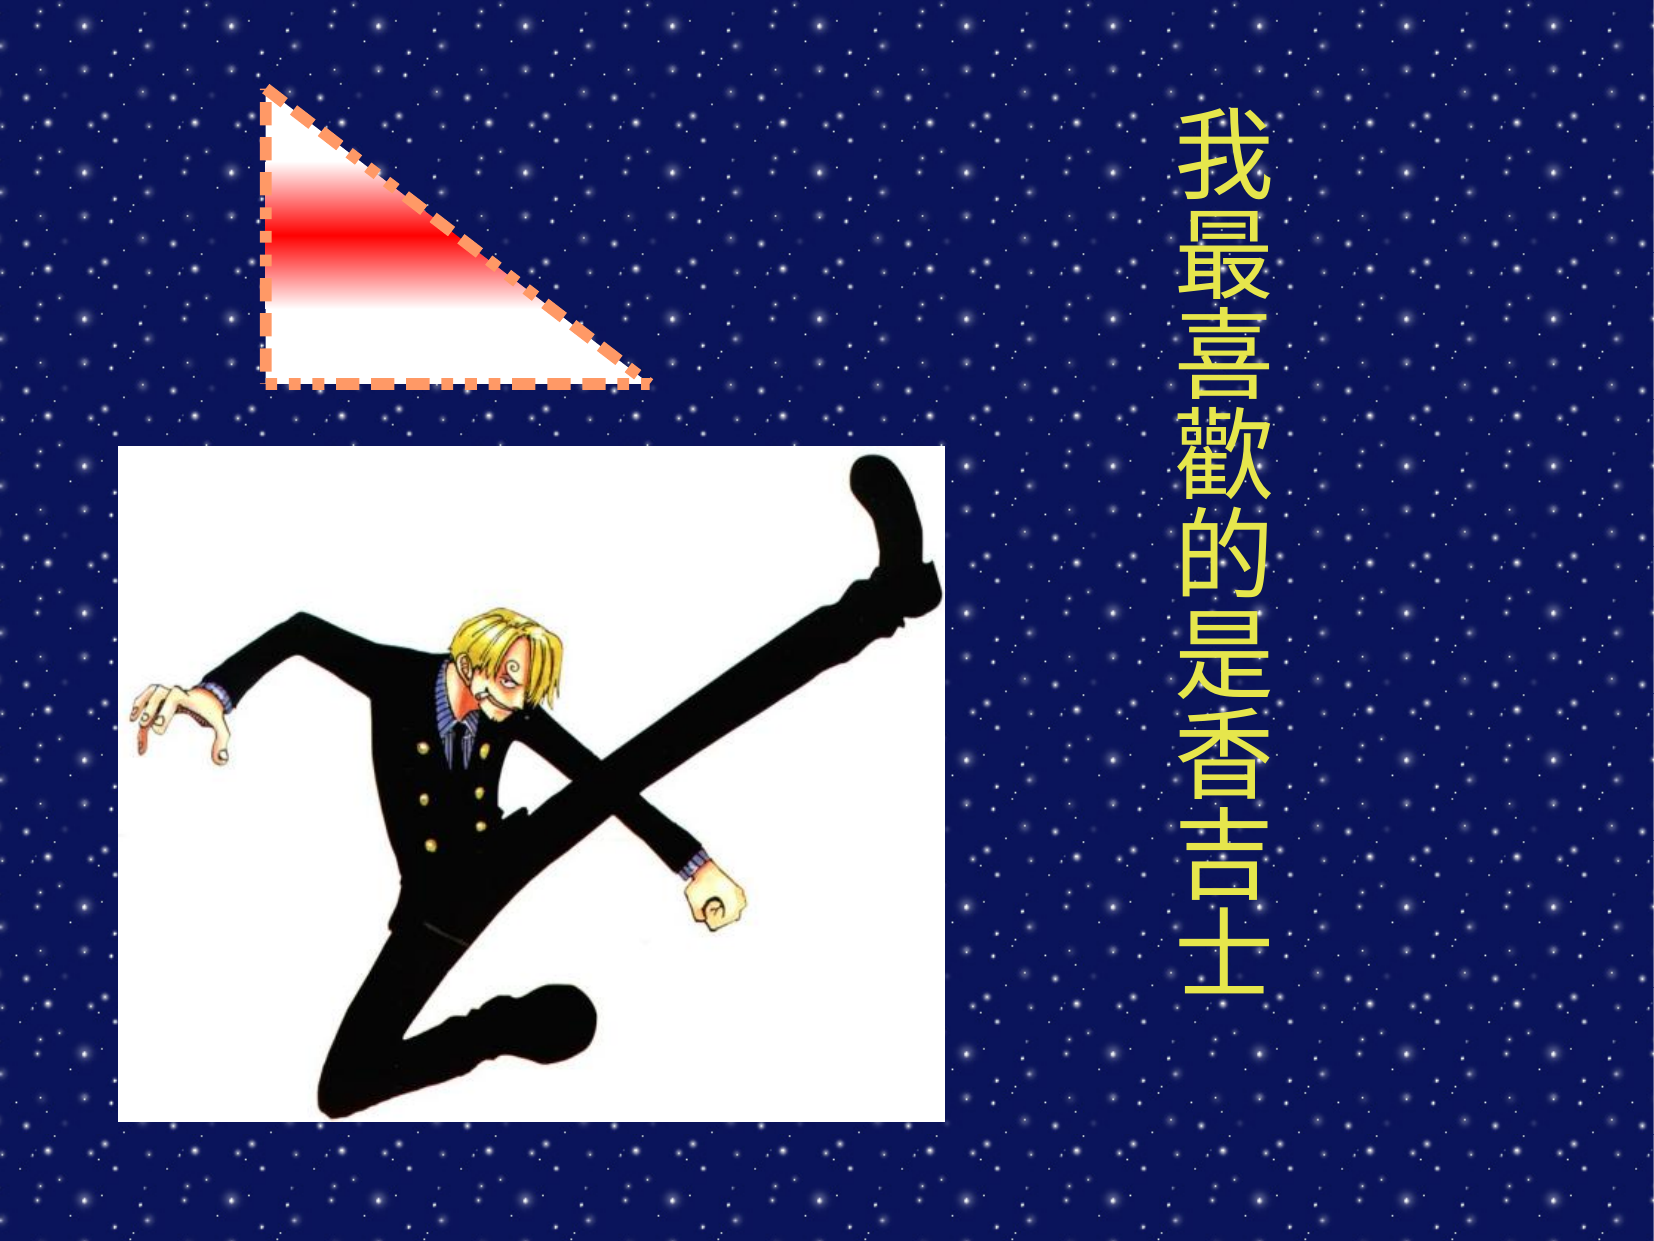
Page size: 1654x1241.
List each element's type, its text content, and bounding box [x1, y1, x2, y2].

text_box 我最喜歡的是香吉士 [1151, 88, 1305, 1152]
picture [0, 0, 1654, 1241]
text_box [265, 88, 650, 384]
